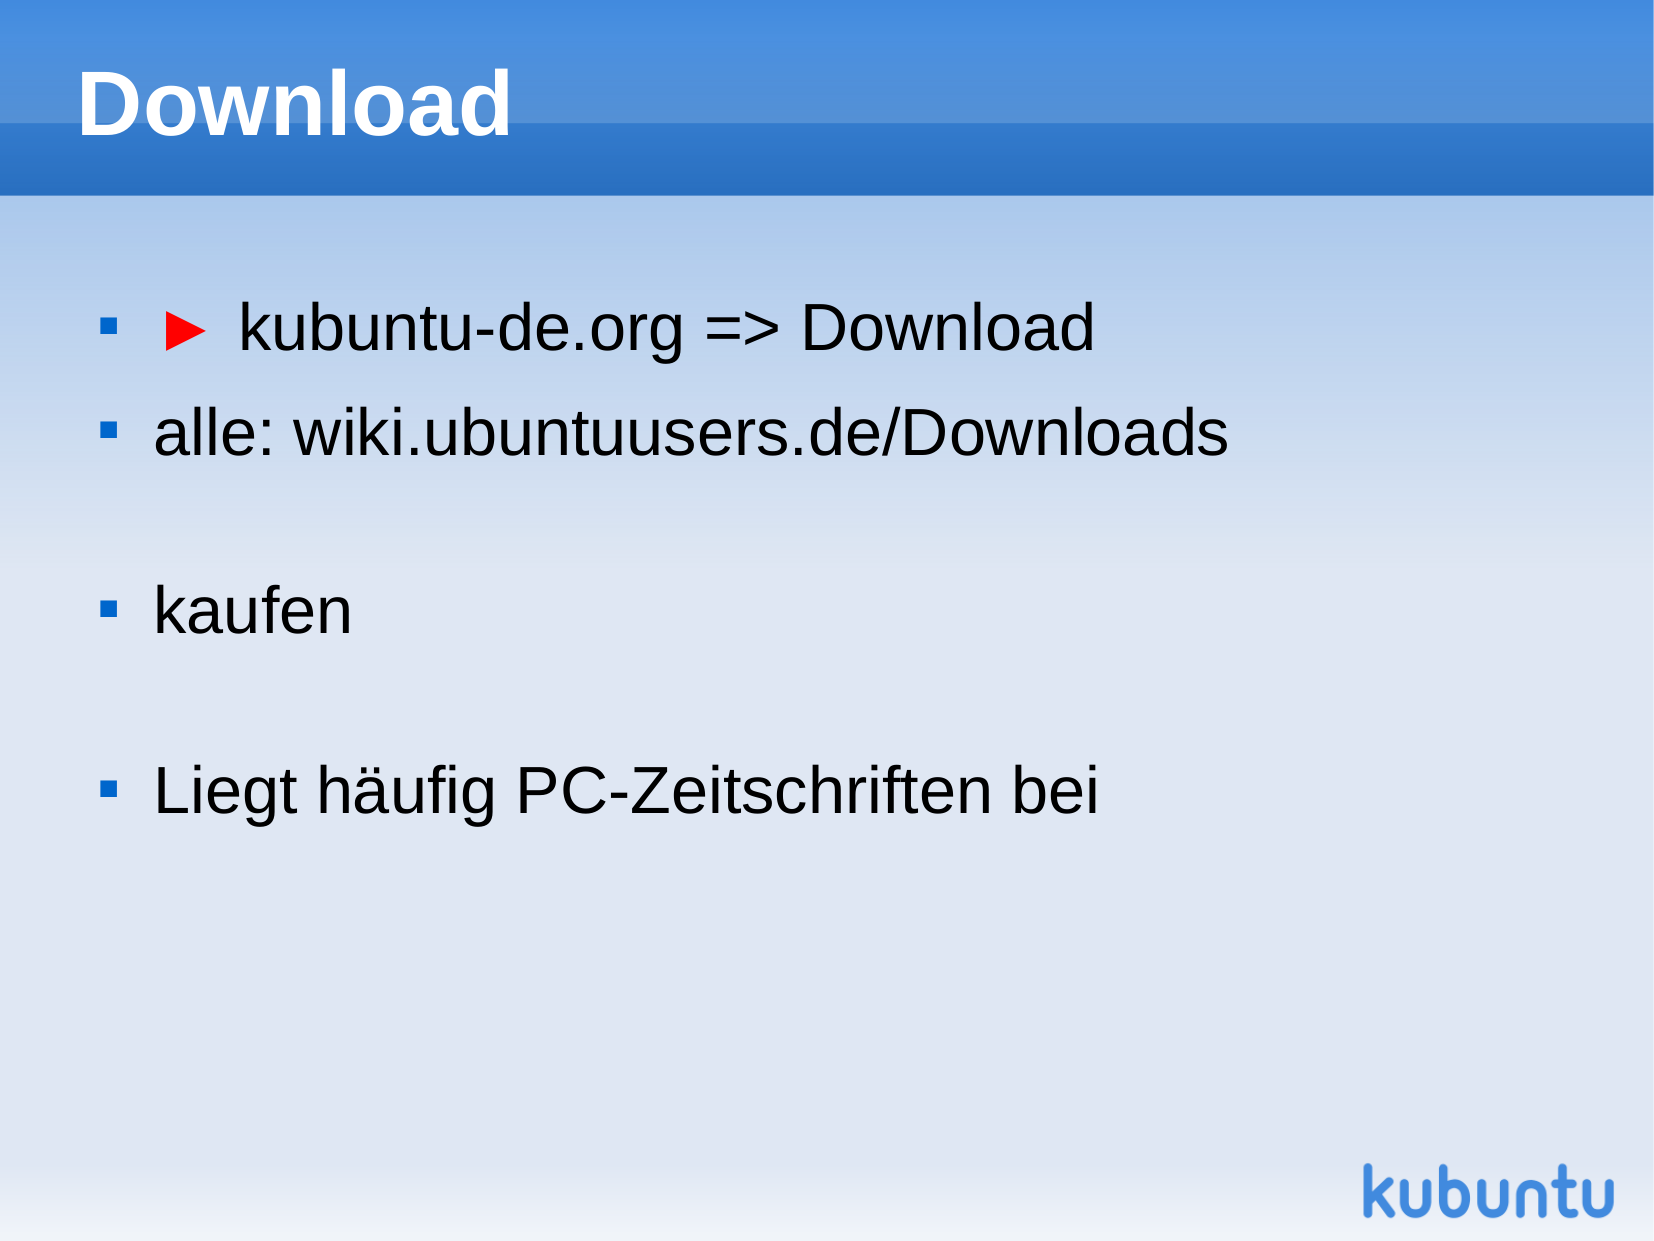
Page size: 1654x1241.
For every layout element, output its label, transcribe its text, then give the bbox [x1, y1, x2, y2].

picture [0, 0, 1654, 1241]
list ► kubuntu-de.org => Download alle: wiki.ubuntuusers.de/Downloads kaufen Liegt häufig PC-Zeitschriften bei [82, 290, 1571, 1094]
title Download [76, 0, 1565, 208]
